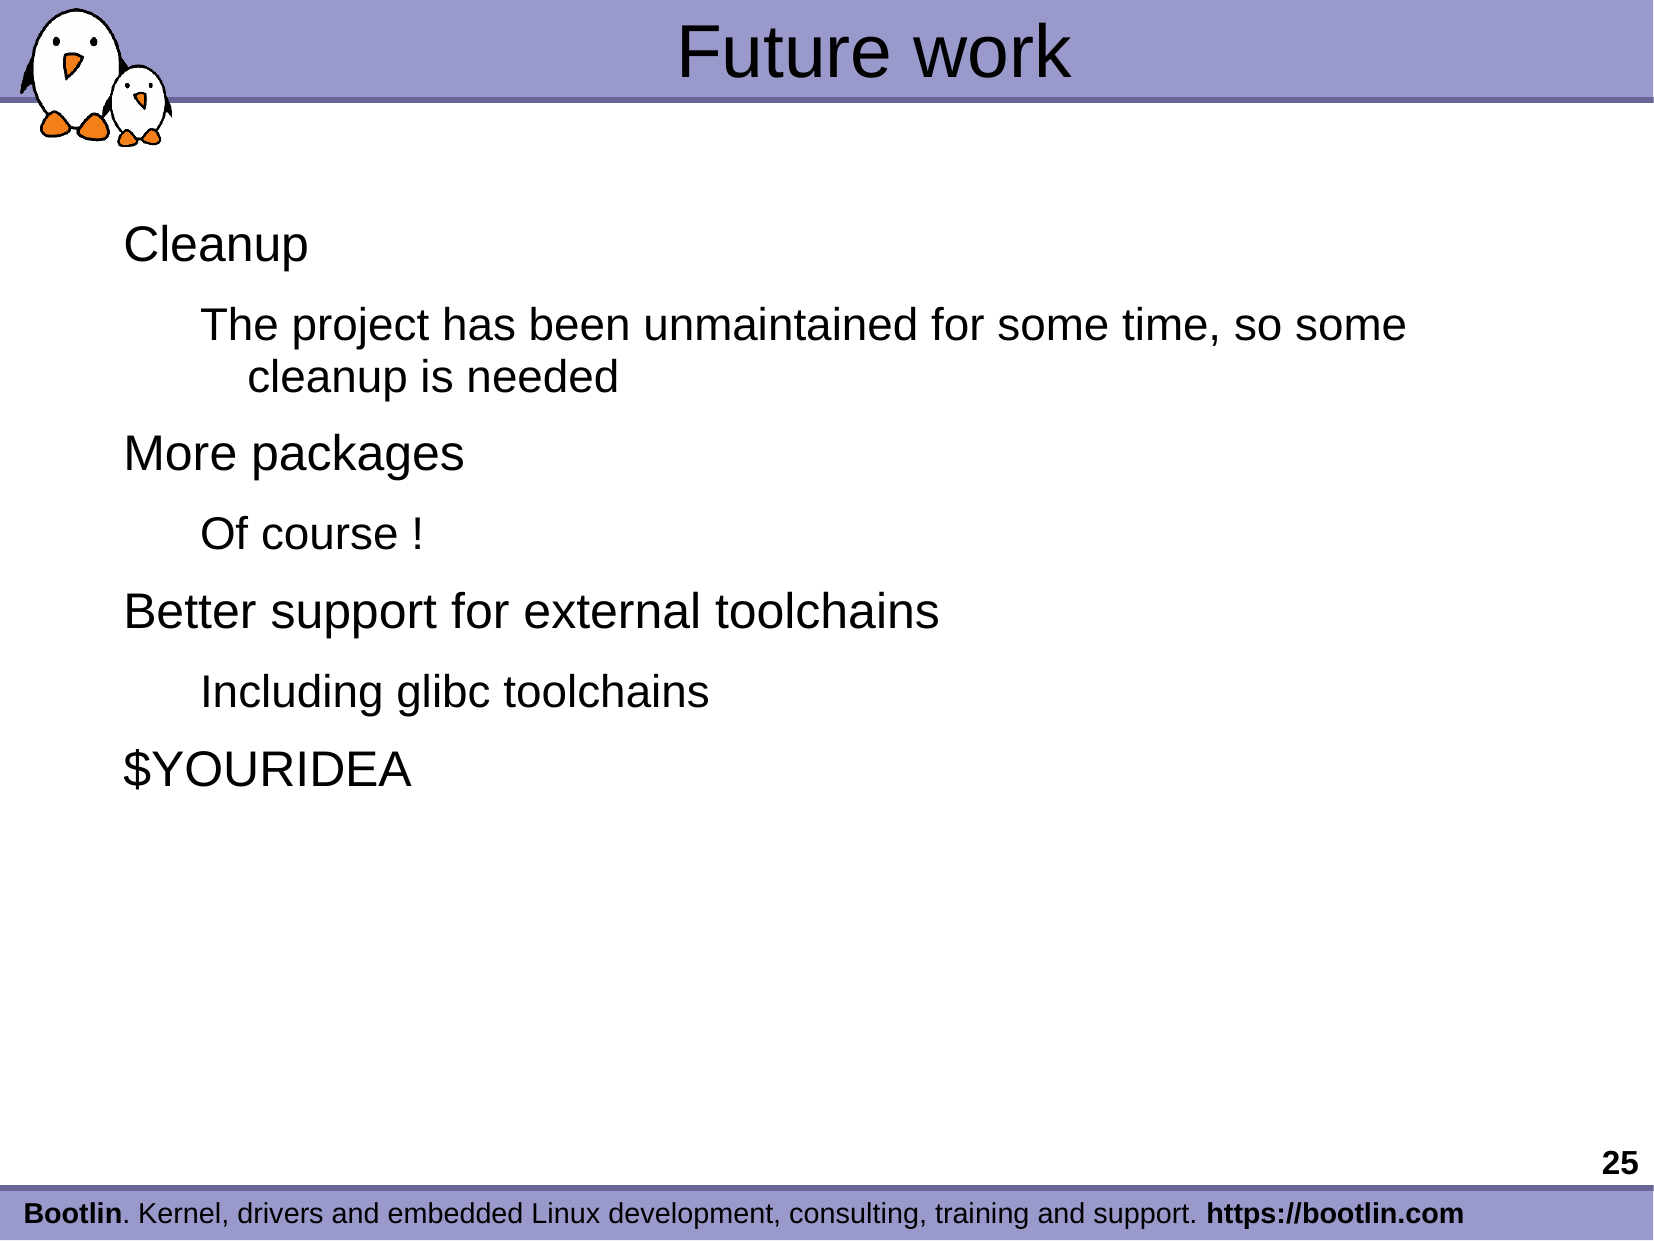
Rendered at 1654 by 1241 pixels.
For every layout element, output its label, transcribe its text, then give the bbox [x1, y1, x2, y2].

title Future work [197, 5, 1551, 97]
picture [20, 8, 172, 147]
list Cleanup The project has been unmaintained for some time, so some cleanup is needed More packages Of course ! Better support for external toolchains Including glibc toolchains $YOURIDEA [105, 216, 1518, 1066]
